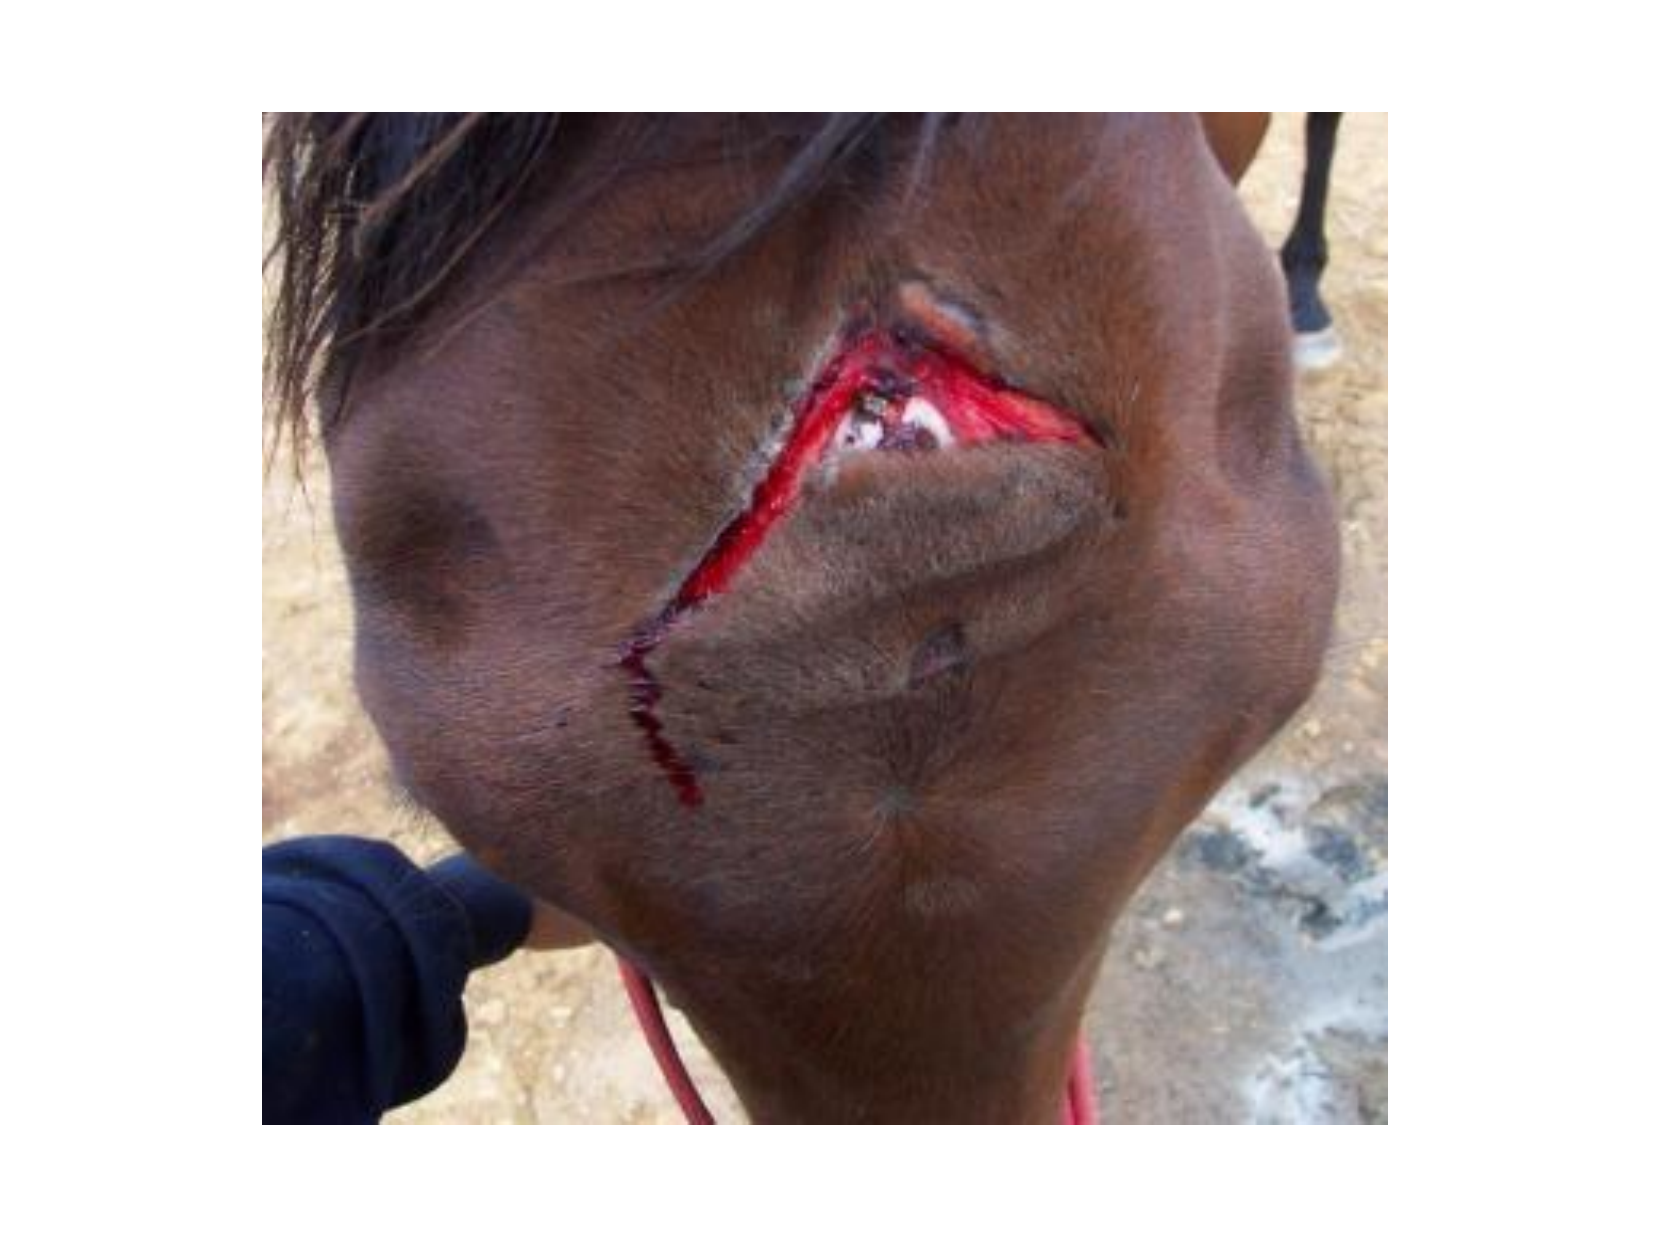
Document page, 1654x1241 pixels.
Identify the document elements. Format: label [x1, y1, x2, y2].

picture [262, 112, 1388, 1126]
